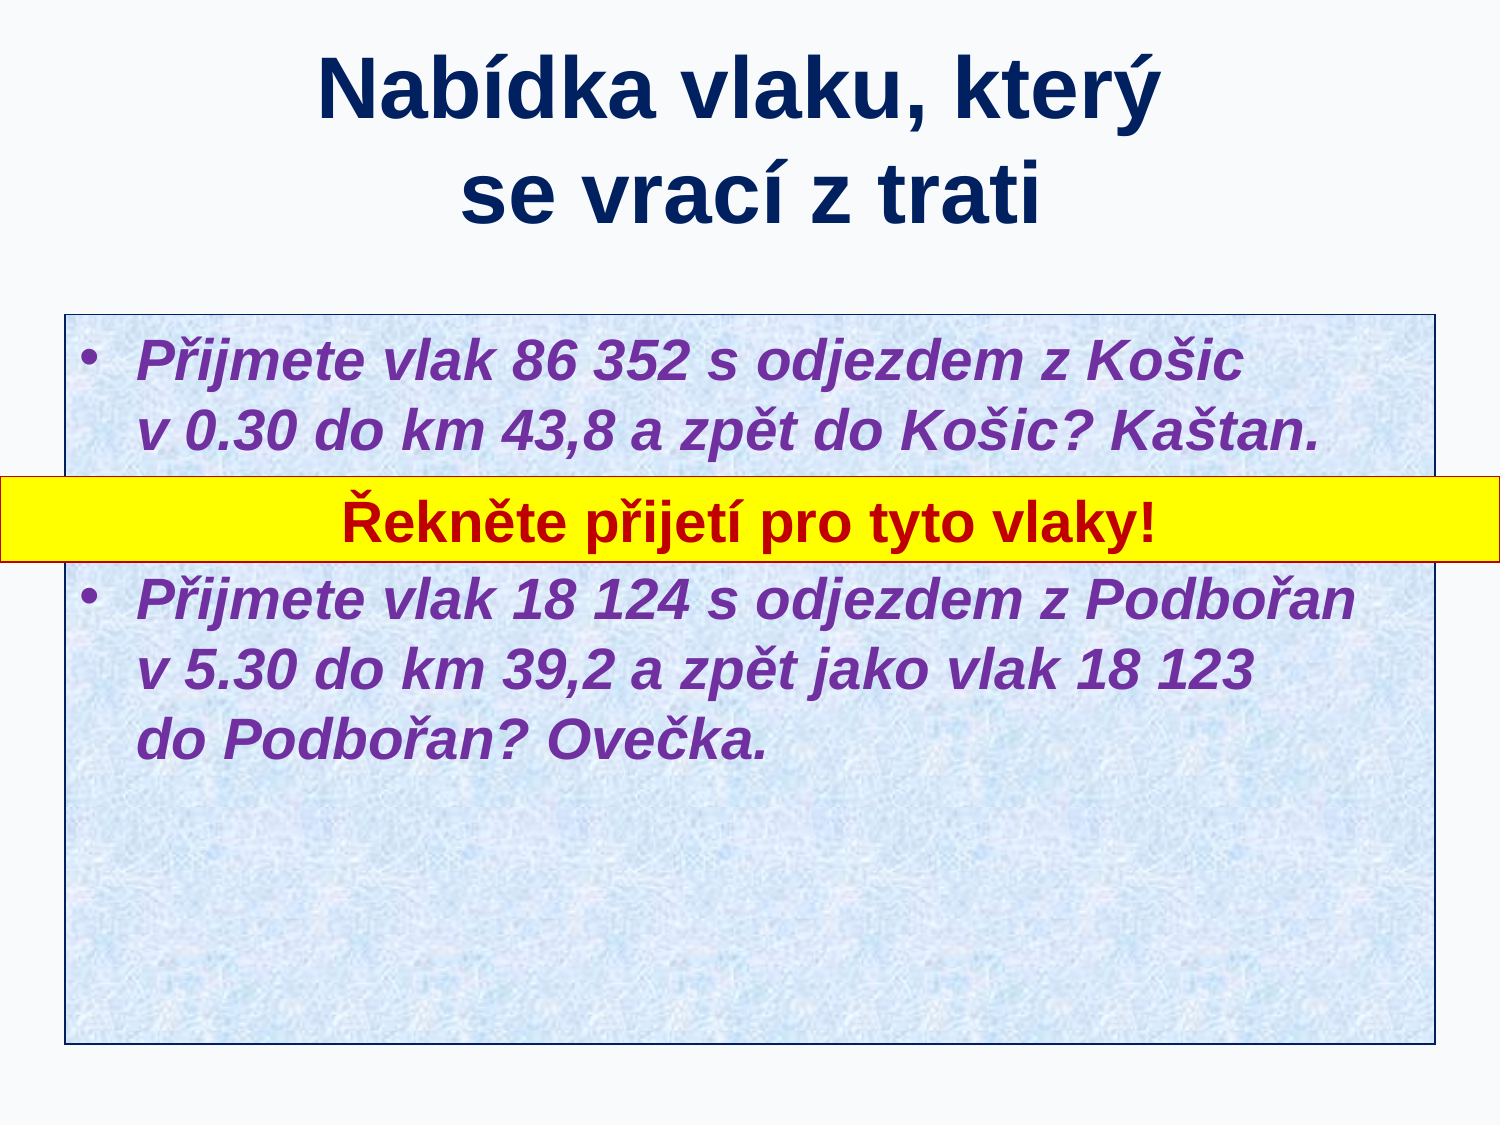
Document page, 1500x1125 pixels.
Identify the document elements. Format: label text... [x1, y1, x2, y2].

list Přijmete vlak 86 352 s odjezdem z Košic v 0.30 do km 43,8 a zpět do Košic? Kaštan. nebo jiný případ: Přijmete vlak 18 124 s odjezdem z Podbořan v 5.30 do km 39,2 a zpět jako vlak 18 123 do Podbořan? Ovečka. [64, 314, 1436, 476]
title Nabídka vlaku, který se vrací z trati [76, 23, 1427, 249]
list Přijmete vlak 86 352 s odjezdem z Košic v 0.30 do km 43,8 a zpět do Košic? Kaštan. nebo jiný případ: Přijmete vlak 18 124 s odjezdem z Podbořan v 5.30 do km 39,2 a zpět jako vlak 18 123 do Podbořan? Ovečka. [64, 563, 1436, 1044]
text_box Řekněte přijetí pro tyto vlaky! [0, 476, 1500, 563]
